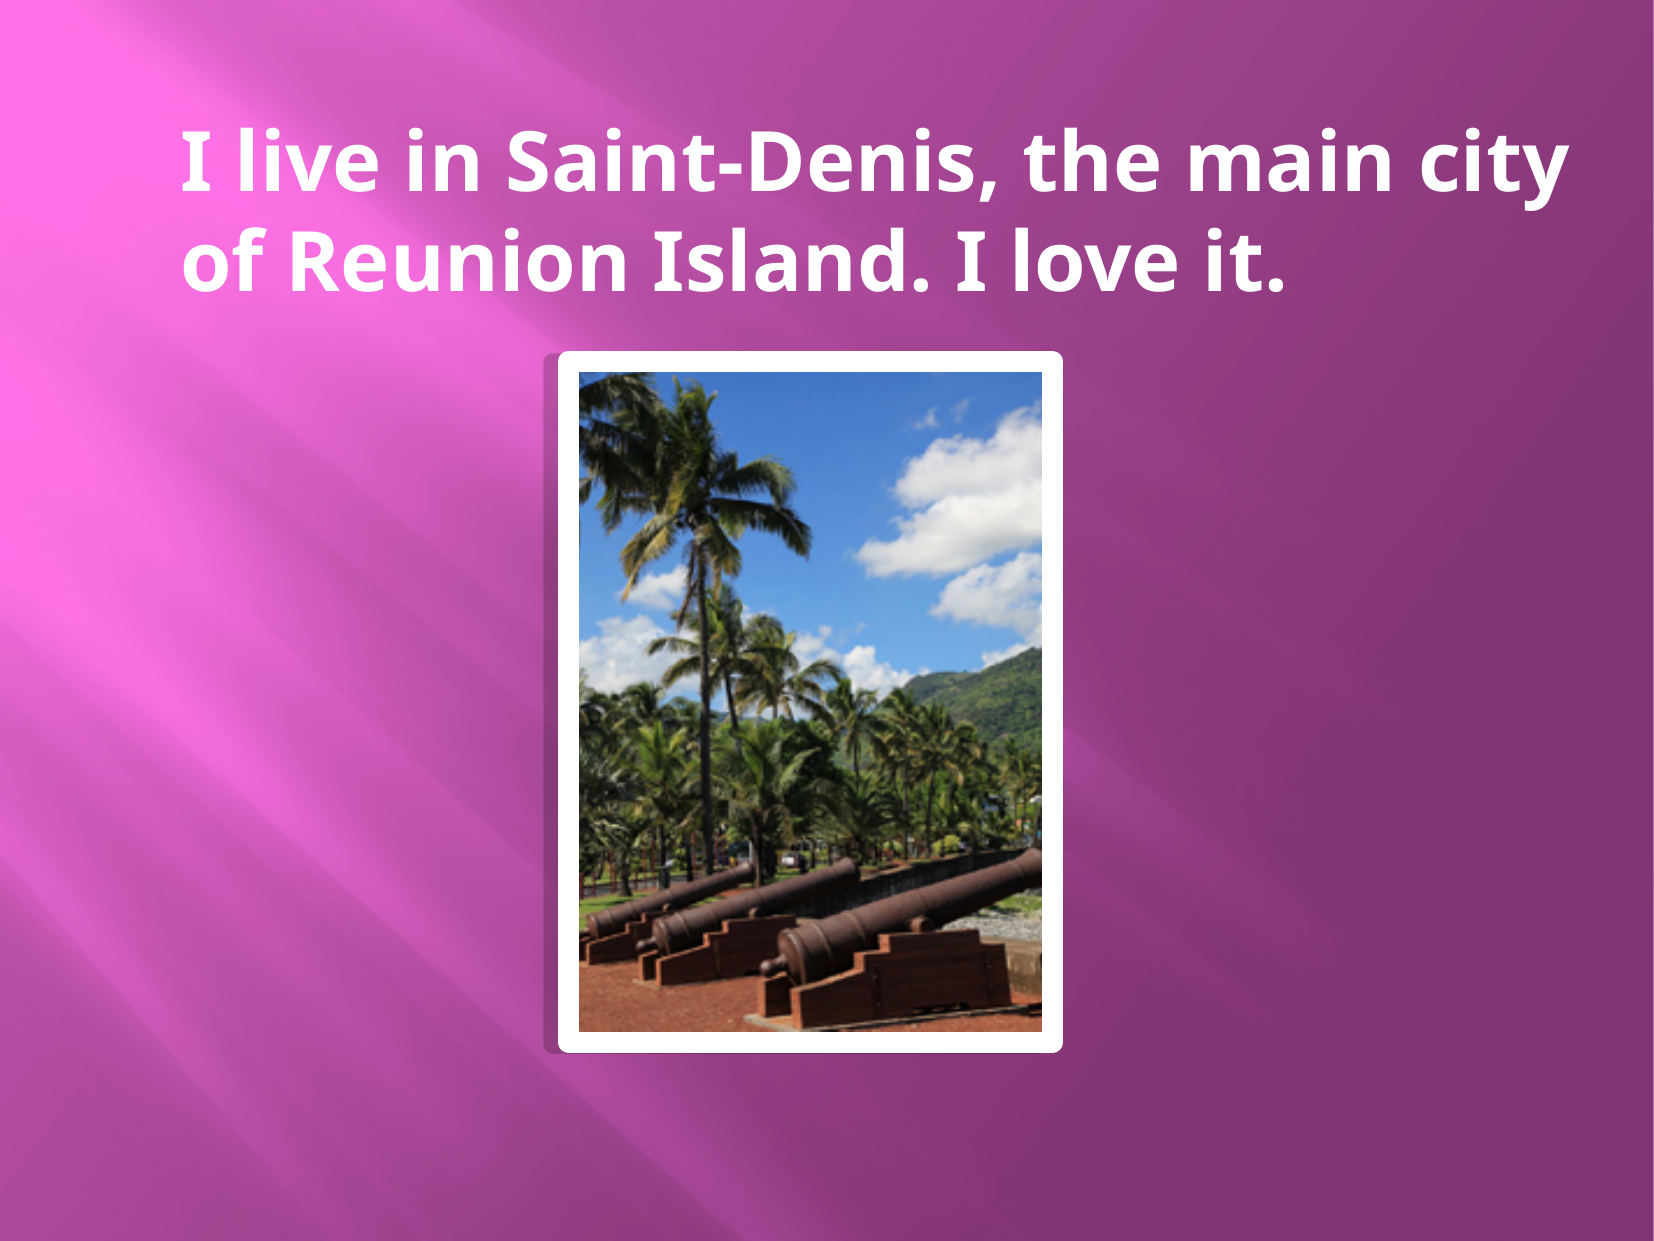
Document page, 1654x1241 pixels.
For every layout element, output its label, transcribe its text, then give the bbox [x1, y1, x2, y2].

text_box I live in Saint-Denis, the main city of Reunion Island. I love it. [165, 100, 1595, 318]
picture [578, 371, 1043, 1032]
